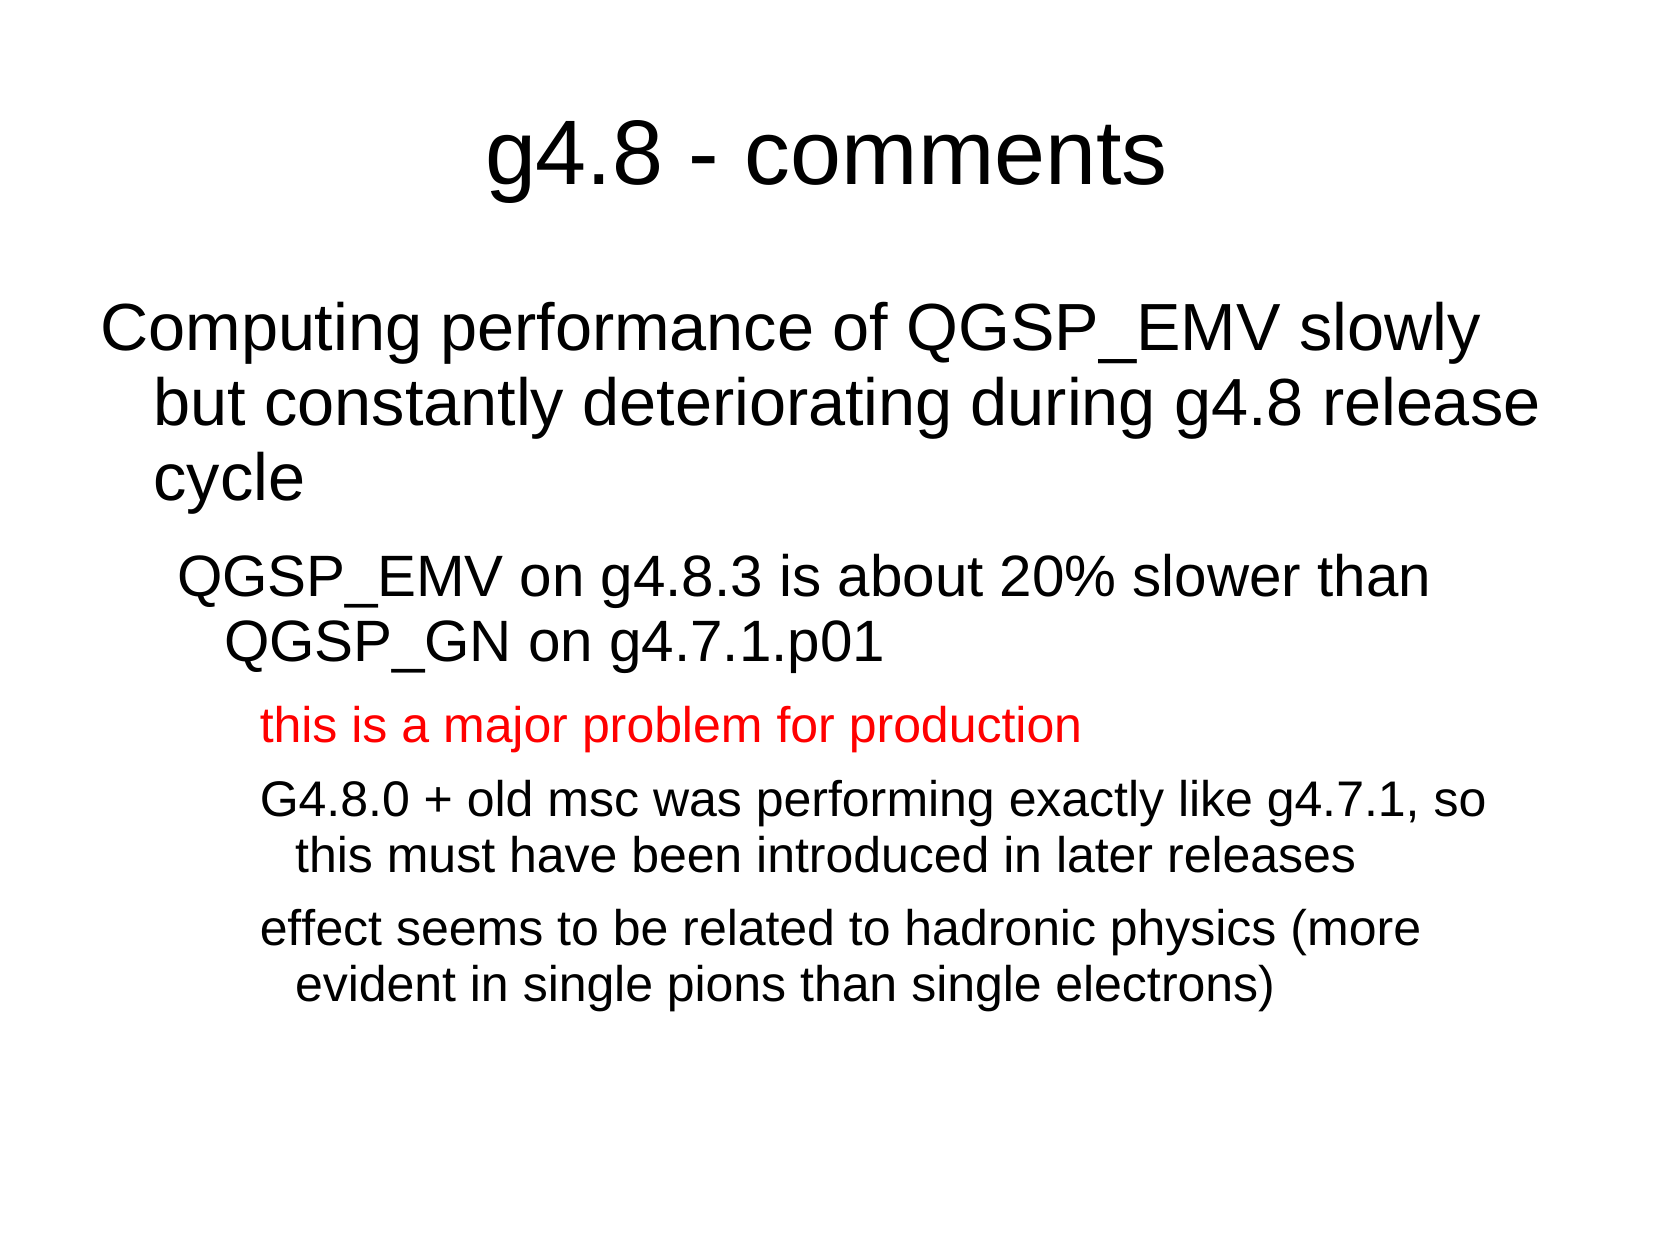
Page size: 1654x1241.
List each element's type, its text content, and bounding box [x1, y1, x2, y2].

title g4.8 - comments [82, 49, 1571, 257]
list Computing performance of QGSP_EMV slowly but constantly deteriorating during g4.8 release cycle QGSP_EMV on g4.8.3 is about 20% slower than QGSP_GN on g4.7.1.p01 this is a major problem for production G4.8.0 + old msc was performing exactly like g4.7.1, so this must have been introduced in later releases effect seems to be related to hadronic physics (more evident in single pions than single electrons) [82, 290, 1571, 1109]
